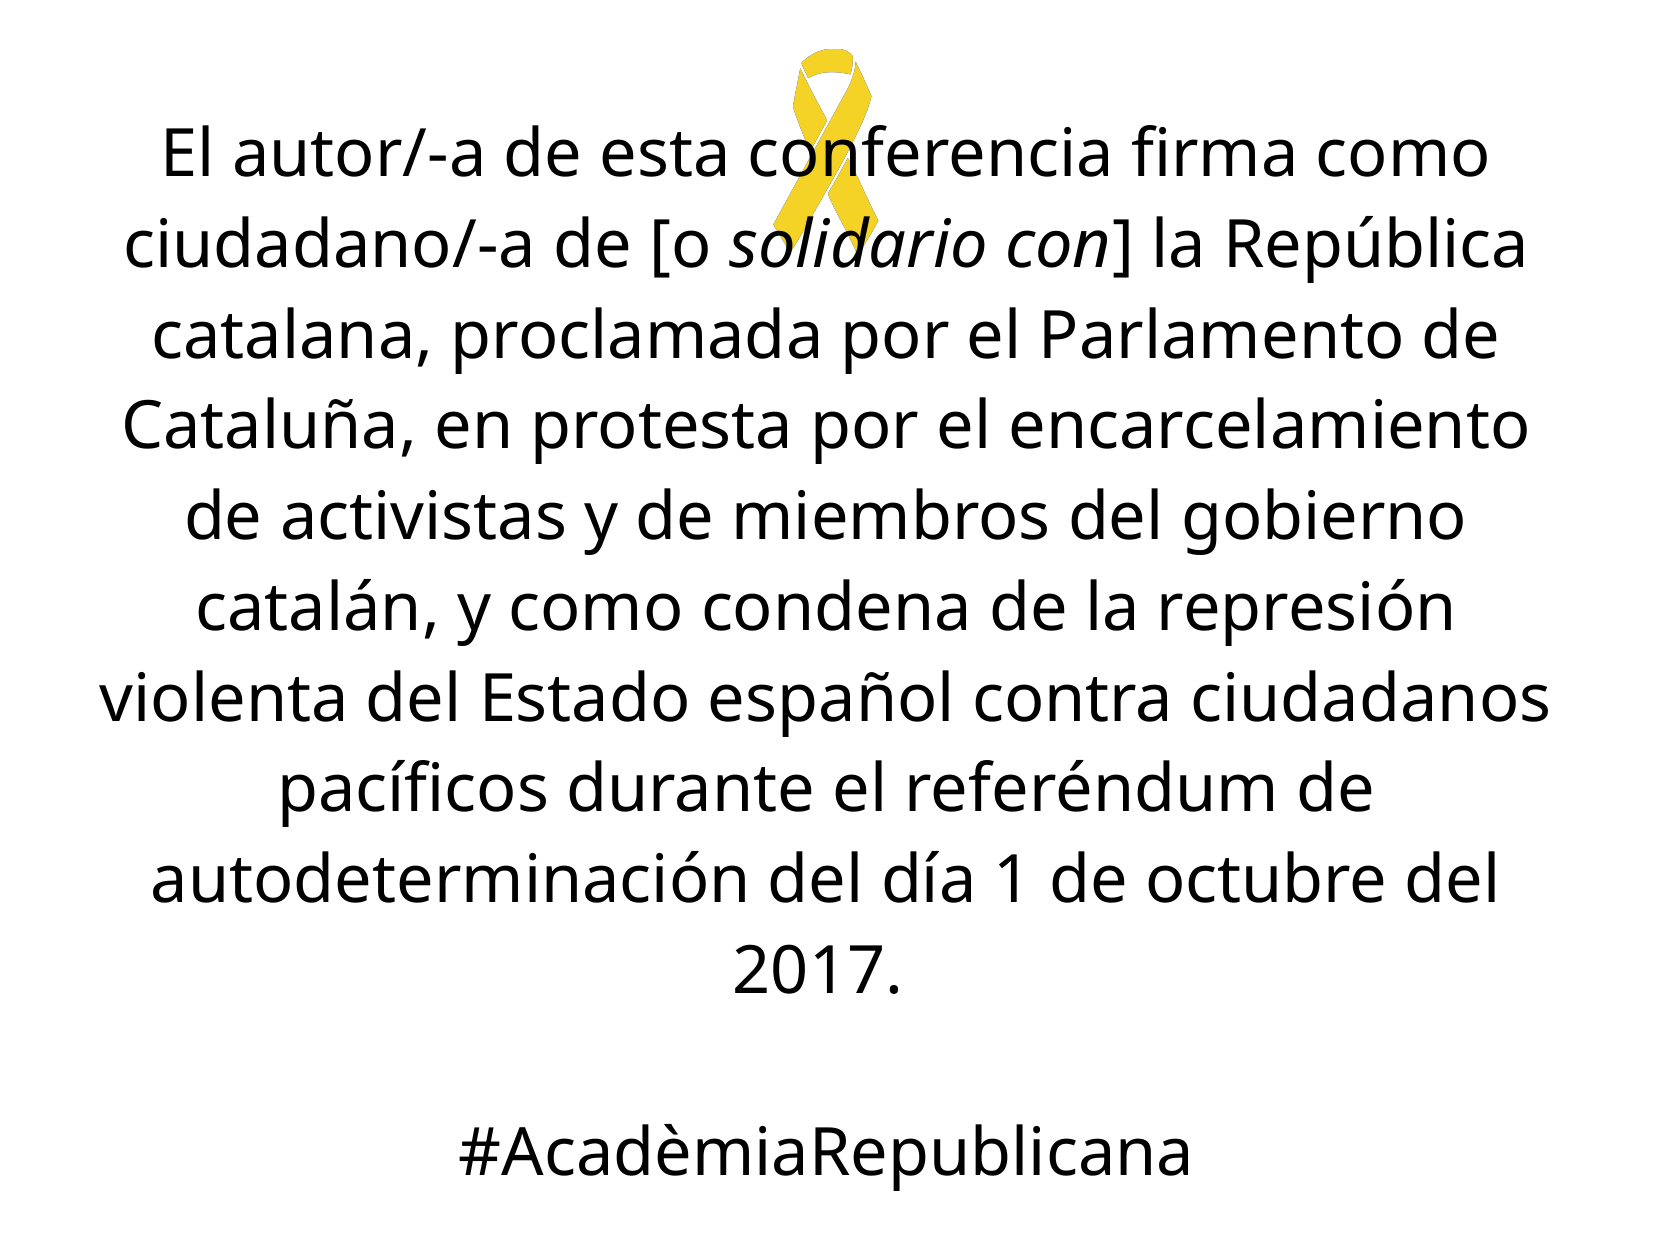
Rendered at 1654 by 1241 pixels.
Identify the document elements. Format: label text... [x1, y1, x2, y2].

picture [723, 49, 931, 238]
subtitle El autor/-a de esta conferencia firma como ciudadano/-a de [o solidario con] la República catalana, proclamada por el Parlamento de Cataluña, en protesta por el encarcelamiento de activistas y de miembros del gobierno catalán, y como condena de la represión violenta del Estado español contra ciudadanos pacíficos durante el referéndum de autodeterminación del día 1 de octubre del 2017. #AcadèmiaRepublicana [82, 238, 1571, 1062]
